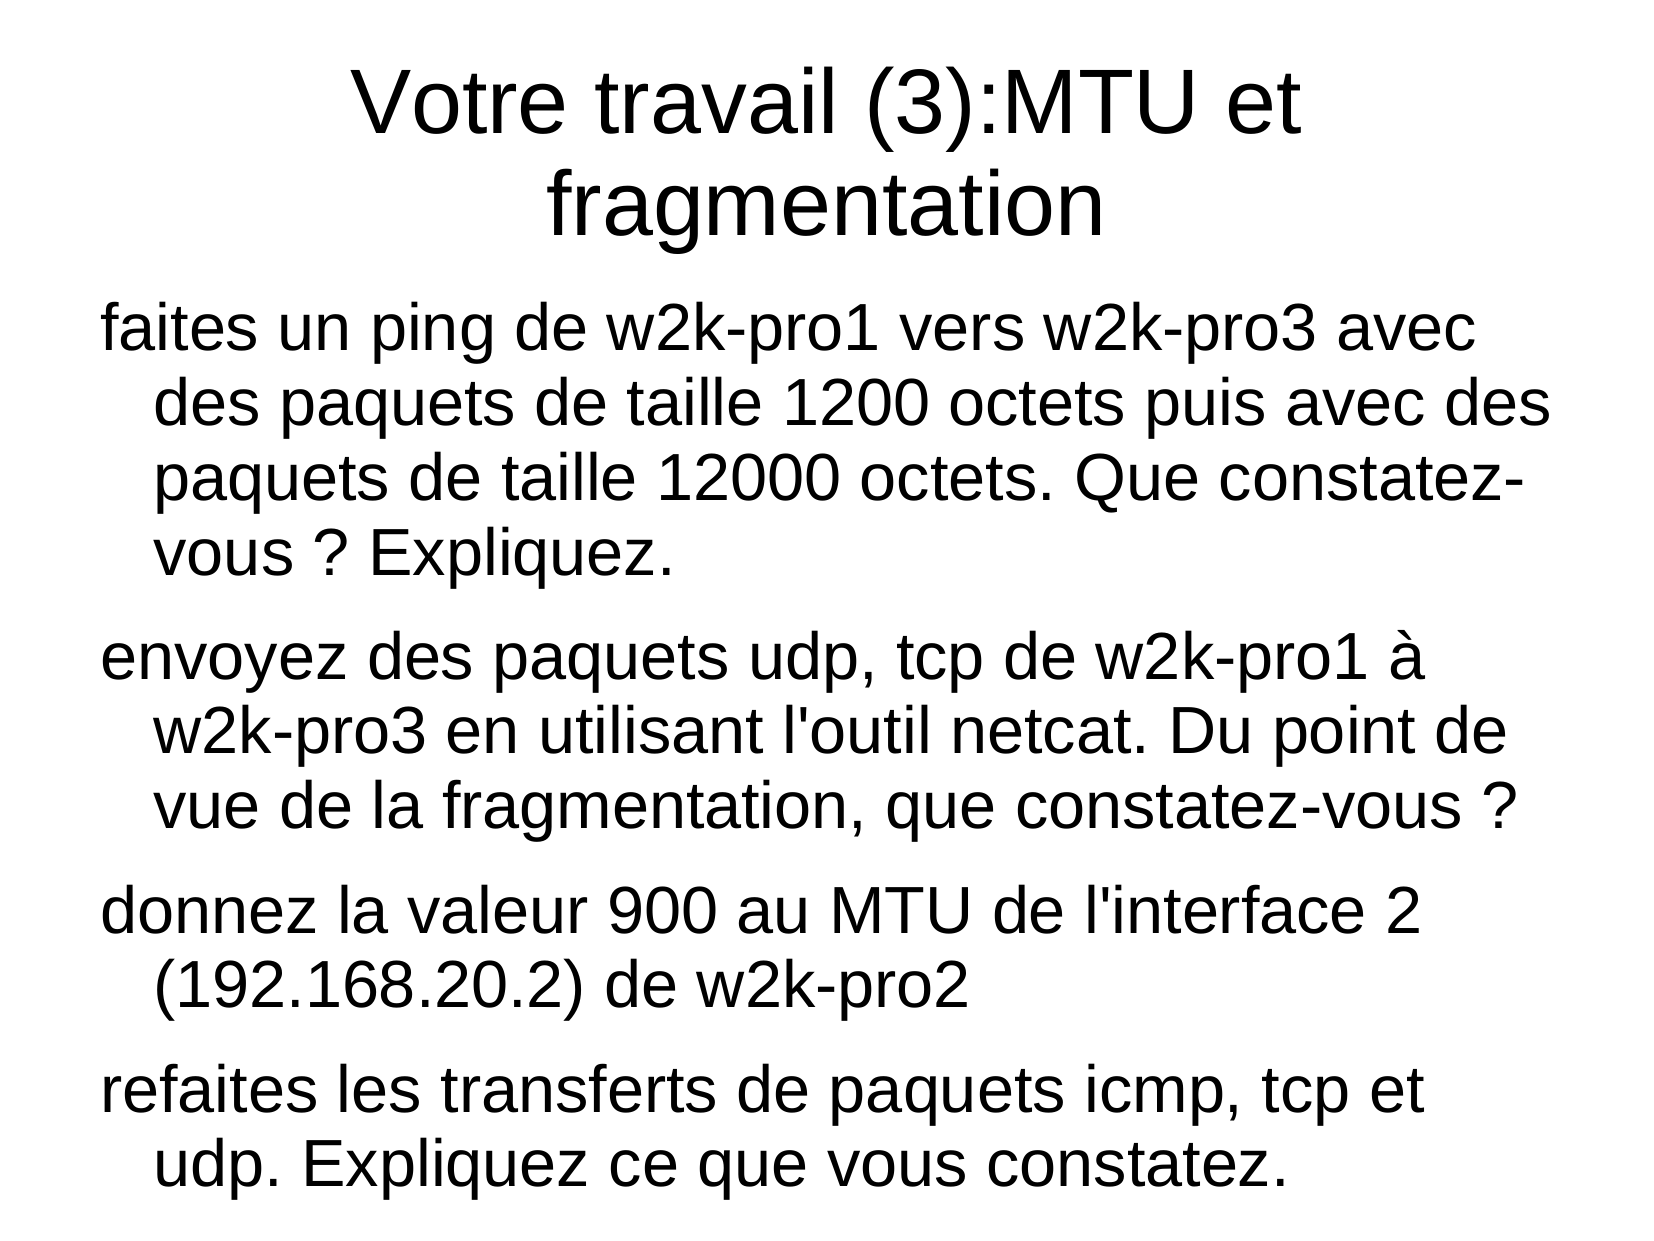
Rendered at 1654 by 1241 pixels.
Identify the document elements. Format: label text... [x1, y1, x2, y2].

list faites un ping de w2k-pro1 vers w2k-pro3 avec des paquets de taille 1200 octets puis avec des paquets de taille 12000 octets. Que constatez-vous ? Expliquez. envoyez des paquets udp, tcp de w2k-pro1 à w2k-pro3 en utilisant l'outil netcat. Du point de vue de la fragmentation, que constatez-vous ? donnez la valeur 900 au MTU de l'interface 2 (192.168.20.2) de w2k-pro2 refaites les transferts de paquets icmp, tcp et udp. Expliquez ce que vous constatez. [82, 290, 1571, 1202]
title Votre travail (3):MTU et fragmentation [82, 49, 1571, 257]
